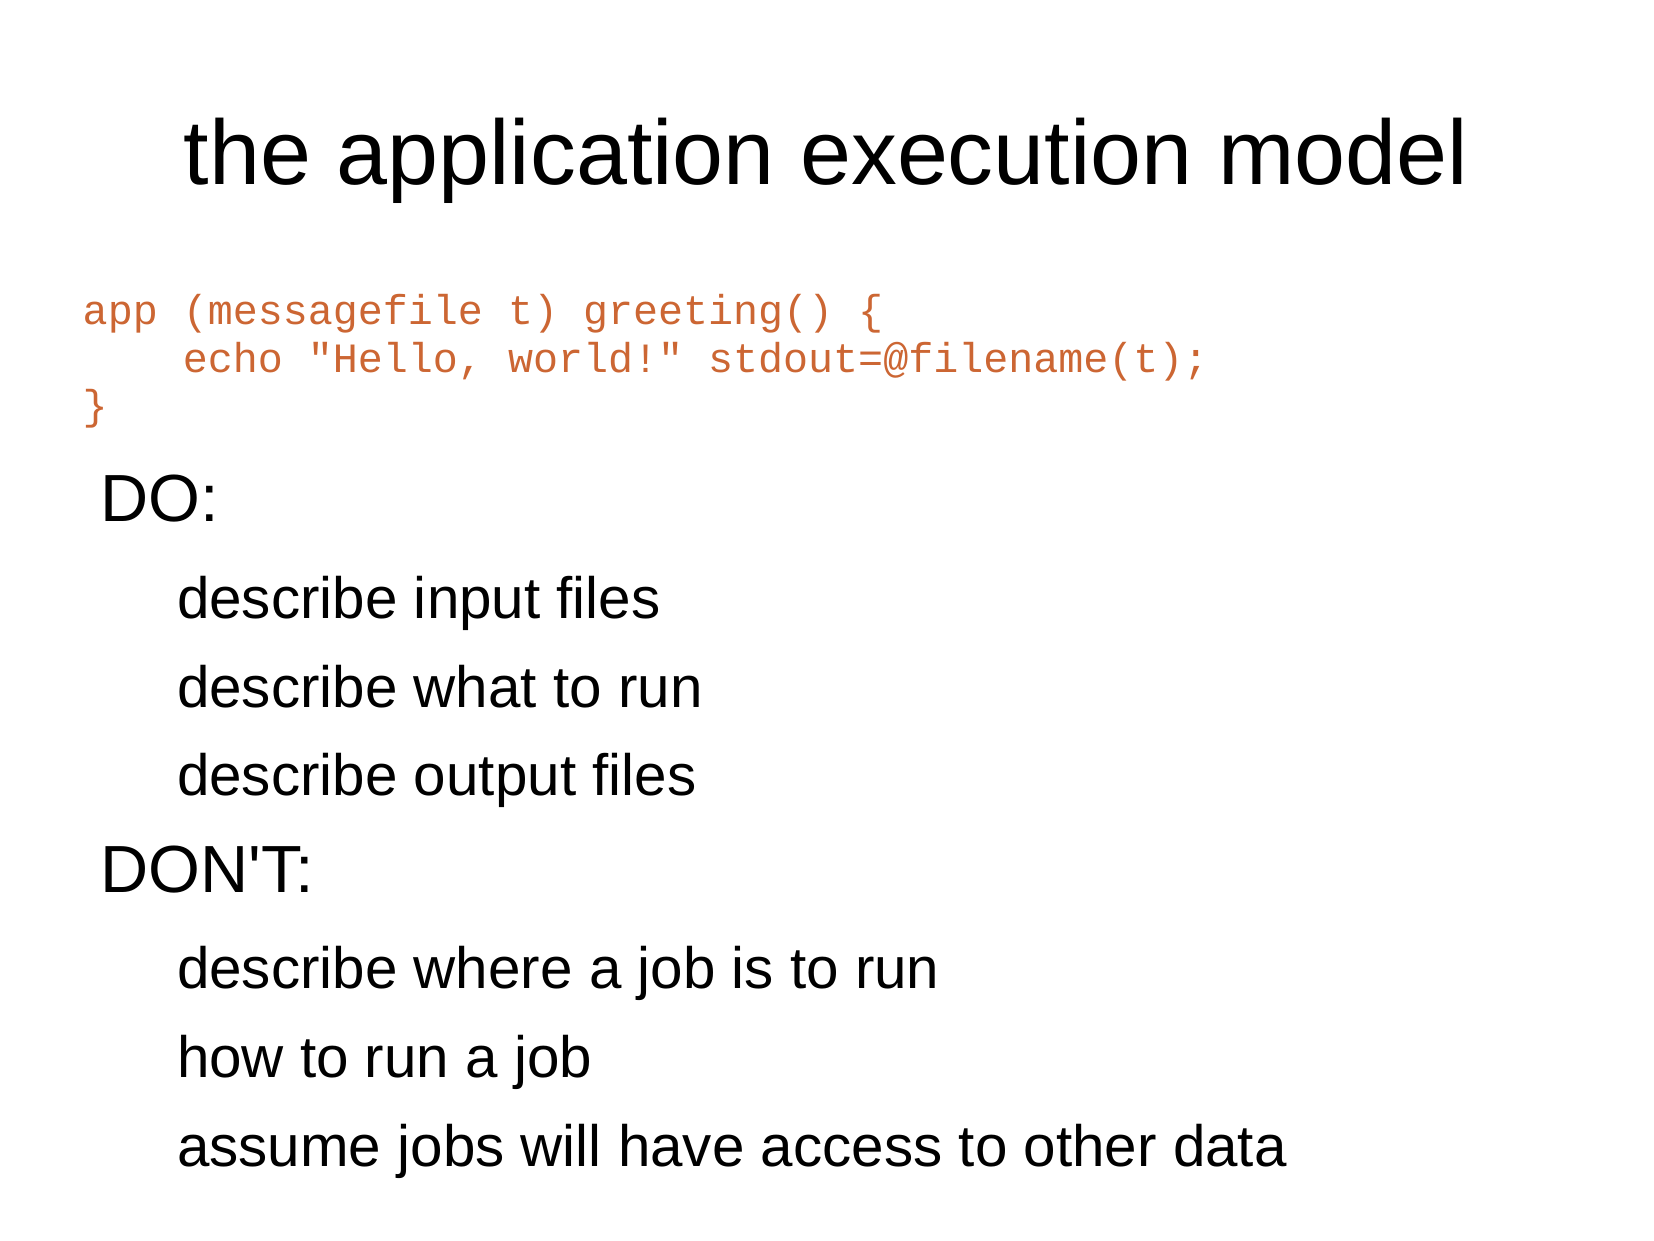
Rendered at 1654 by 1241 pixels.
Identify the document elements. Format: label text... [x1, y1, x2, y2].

title the application execution model [82, 56, 1571, 250]
list app (messagefile t) greeting() { echo "Hello, world!" stdout=@filename(t); } DO: describe input files describe what to run describe output files DON'T: describe where a job is to run how to run a job assume jobs will have access to other data [82, 290, 1571, 1195]
